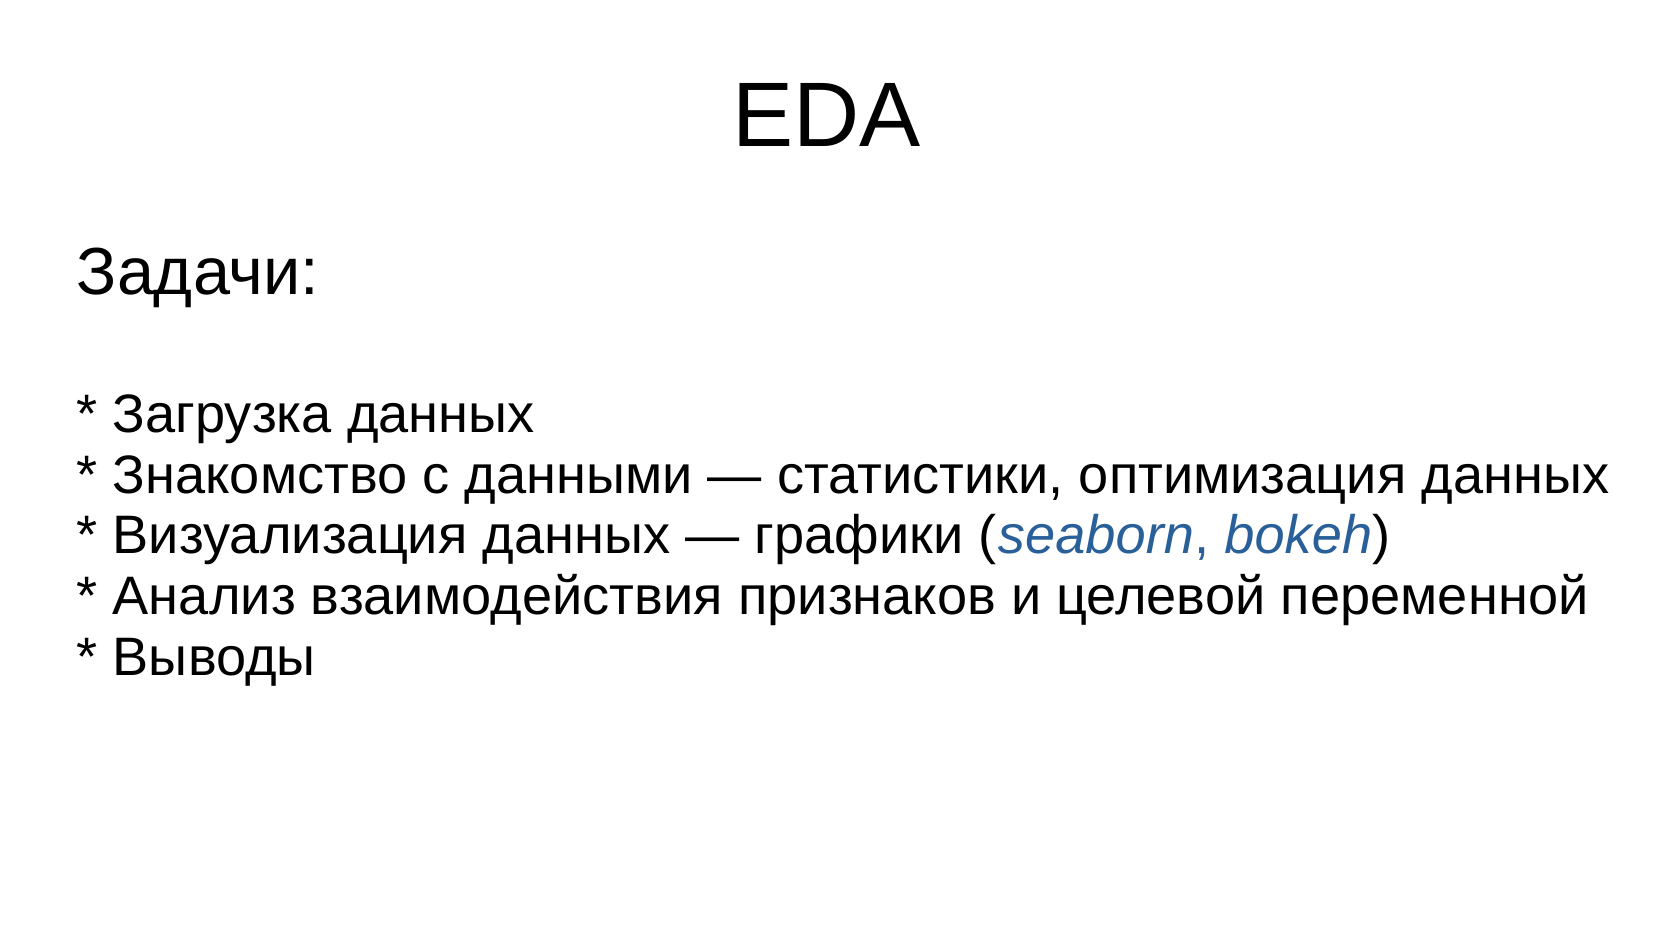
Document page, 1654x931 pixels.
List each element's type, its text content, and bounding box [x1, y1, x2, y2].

title EDA [82, 37, 1571, 193]
subtitle Задачи: * Загрузка данных * Знакомство с данными — статистики, оптимизация данных * Визуализация данных — графики (seaborn, bokeh) * Анализ взаимодействия признаков и целевой переменной * Выводы [76, 228, 1625, 768]
